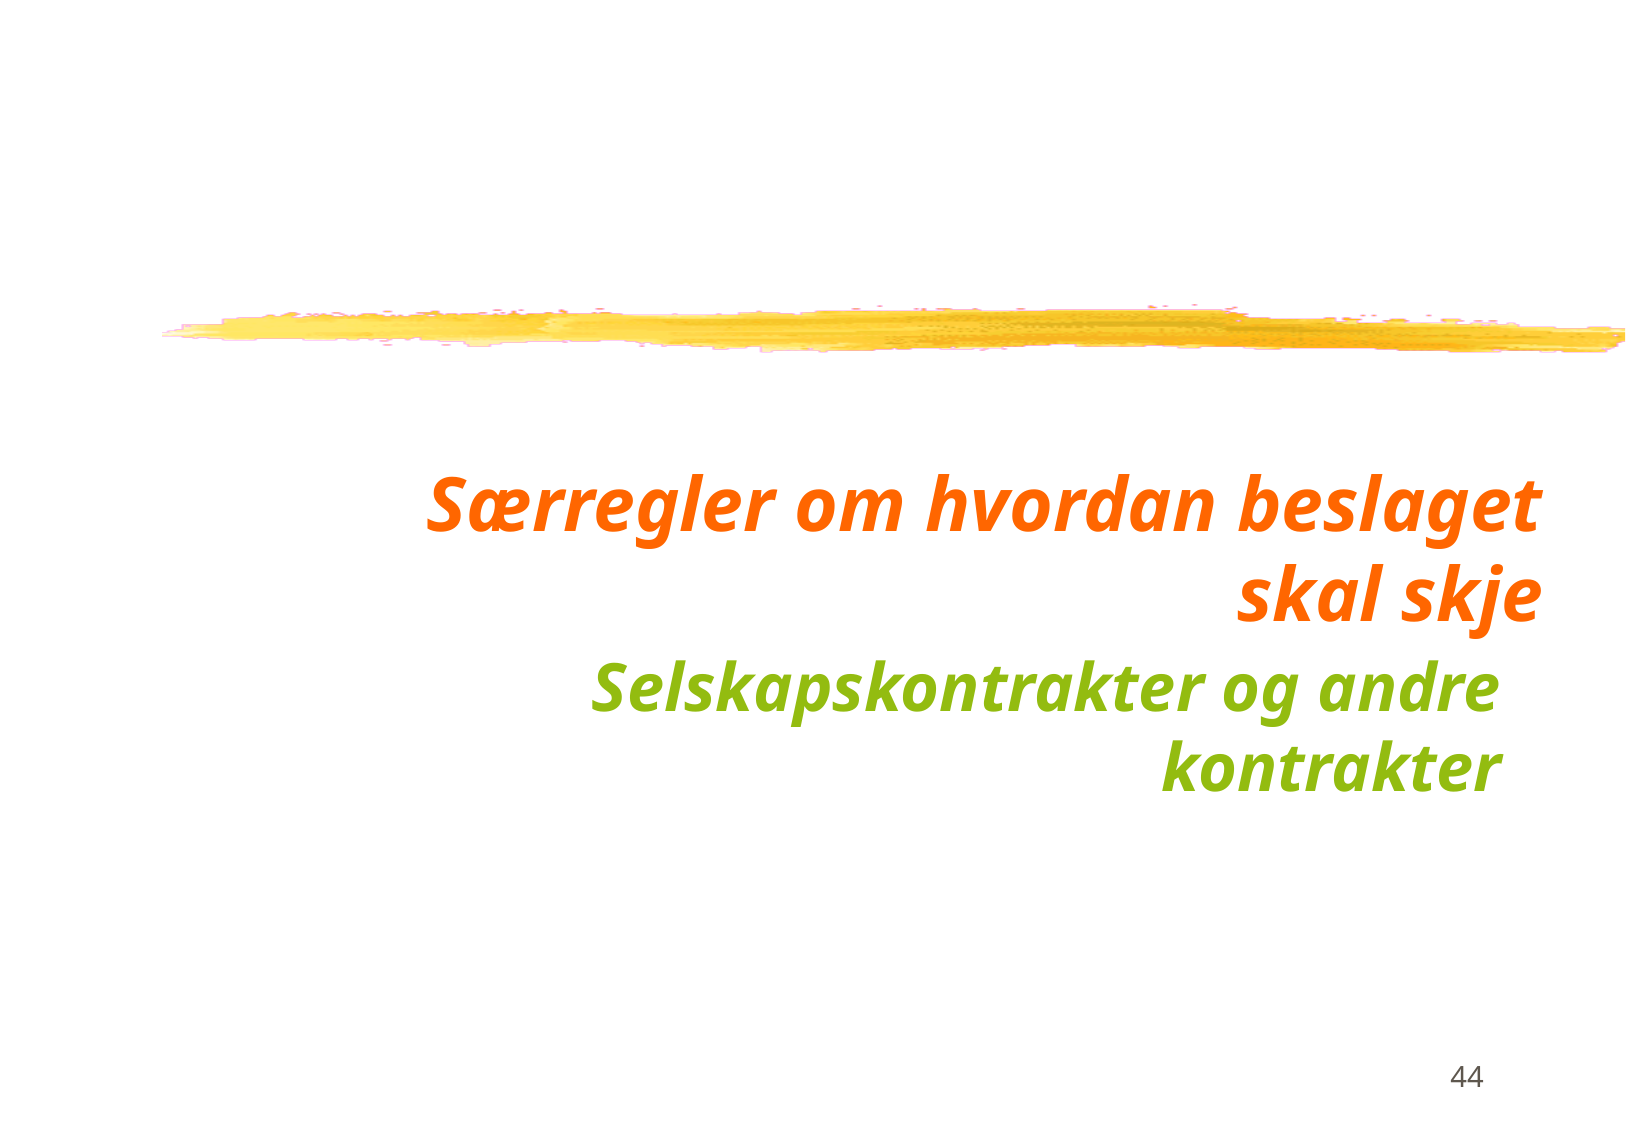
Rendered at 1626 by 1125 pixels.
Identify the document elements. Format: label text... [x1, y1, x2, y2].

text_box <number> [1173, 1021, 1499, 1107]
text_box Selskapskontrakter og andre kontrakter [379, 637, 1517, 929]
title Særregler om hvordan beslaget skal skje [186, 448, 1559, 644]
picture [162, 299, 1626, 363]
